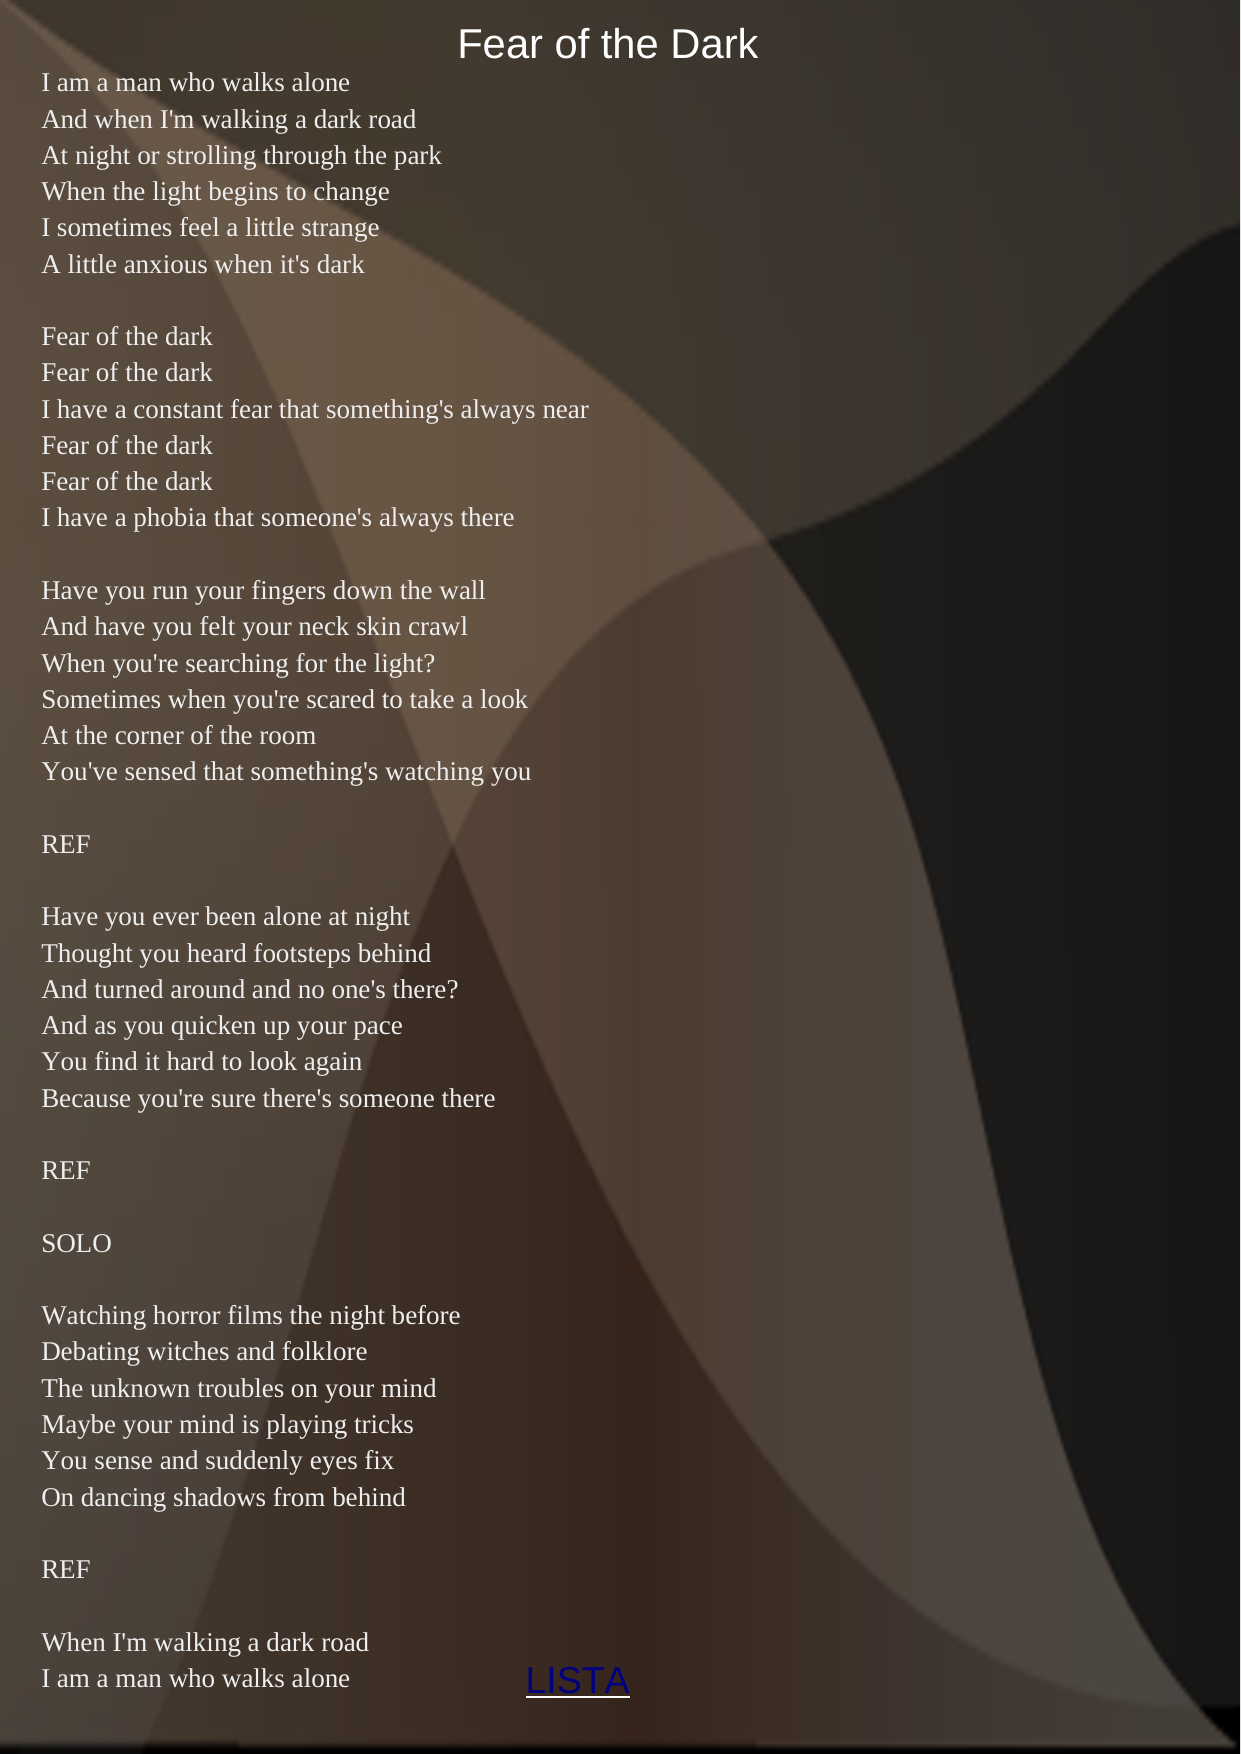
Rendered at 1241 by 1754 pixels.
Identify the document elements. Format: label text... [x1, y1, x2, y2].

title Fear of the Dark [76, 21, 1140, 68]
text_box LISTA [525, 1659, 658, 1702]
list I am a man who walks alone And when I'm walking a dark road At night or strolling through the park When the light begins to change I sometimes feel a little strange A little anxious when it's dark Fear of the dark Fear of the dark I have a constant fear that something's always near Fear of the dark Fear of the dark I have a phobia that someone's always there Have you run your fingers down the wall And have you felt your neck skin crawl When you're searching for the light? Sometimes when you're scared to take a look At the corner of the room You've sensed that something's watching you REF Have you ever been alone at night Thought you heard footsteps behind And turned around and no one's there? And as you quicken up your pace You find it hard to look again Because you're sure there's someone there REF SOLO Watching horror films the night before Debating witches and folklore The unknown troubles on your mind Maybe your mind is playing tricks You sense and suddenly eyes fix On dancing shadows from behind REF When I'm walking a dark road I am a man who walks alone [41, 67, 786, 1739]
picture [0, 0, 1241, 1754]
